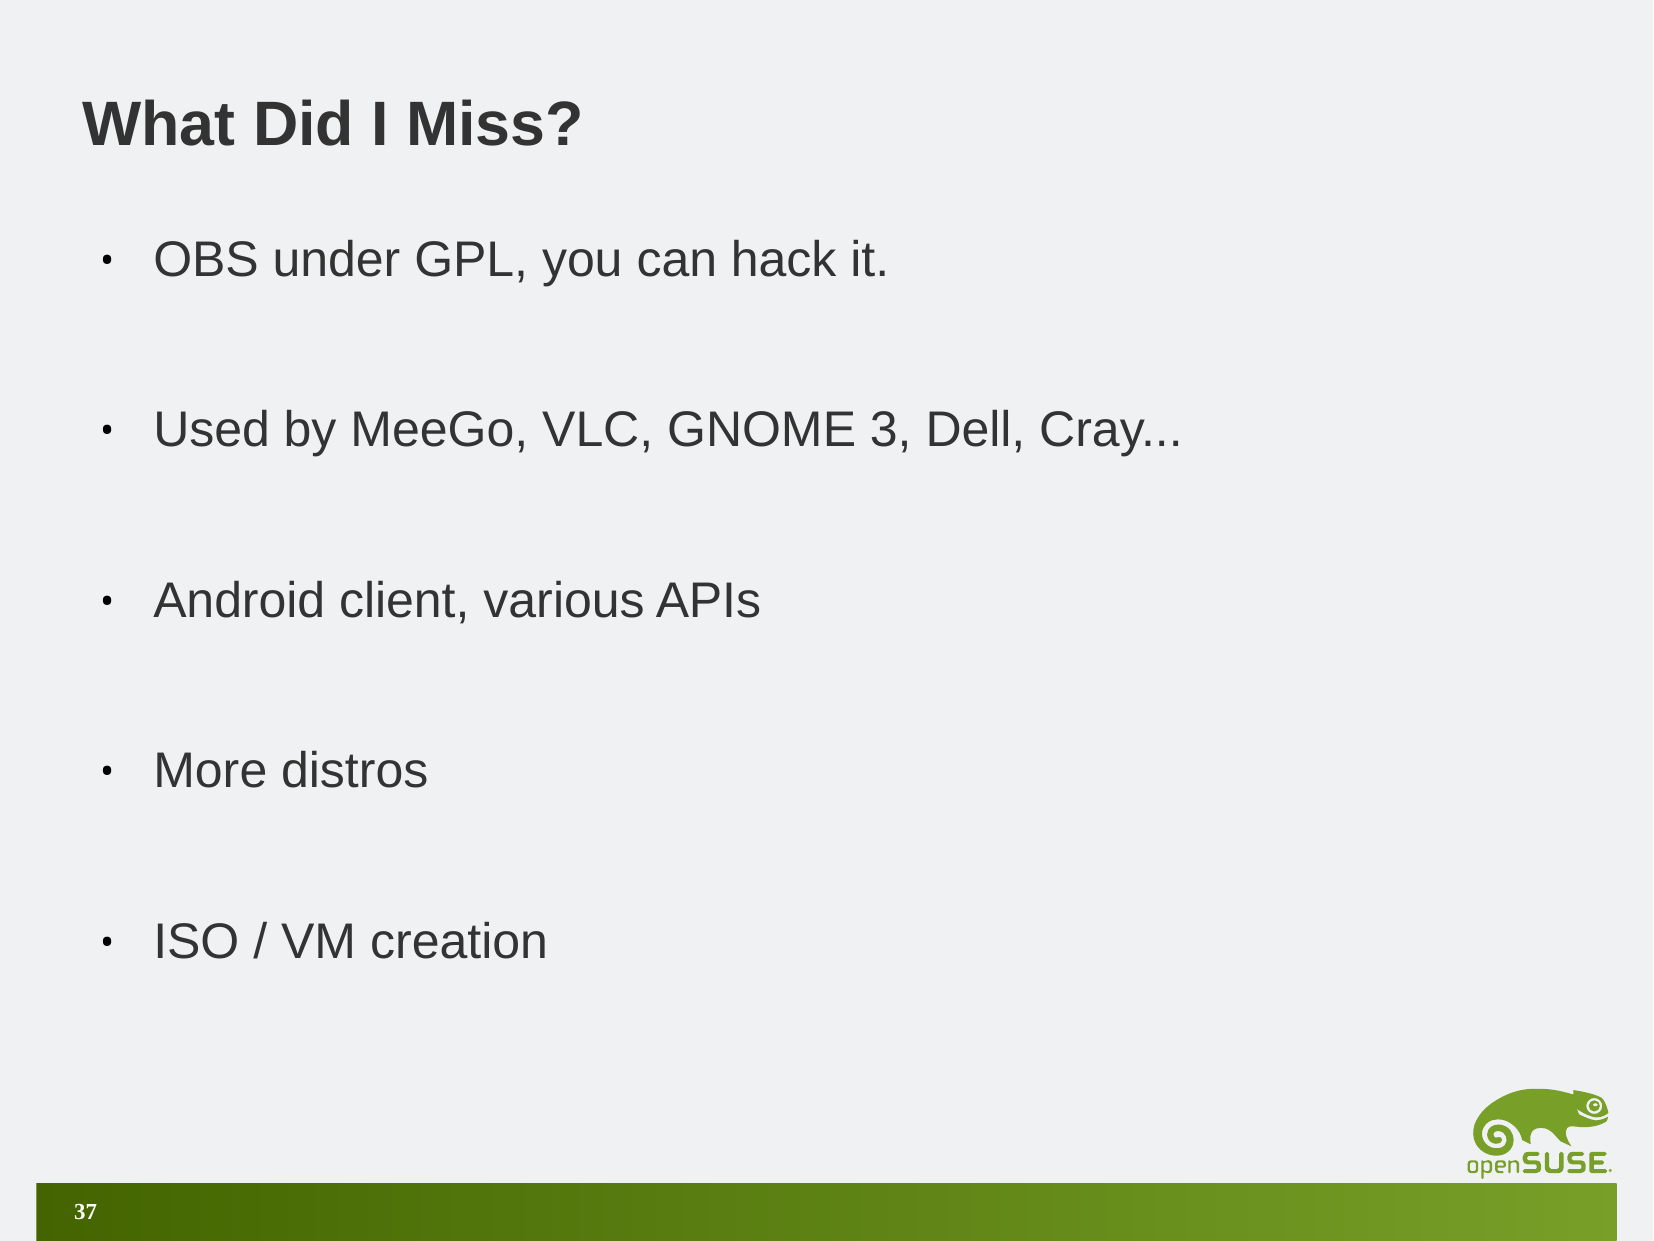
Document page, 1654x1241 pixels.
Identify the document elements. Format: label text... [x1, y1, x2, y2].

picture [0, 0, 1653, 1241]
title What Did I Miss? [82, 49, 1571, 198]
list OBS under GPL, you can hack it. Used by MeeGo, VLC, GNOME 3, Dell, Cray... Android client, various APIs More distros ISO / VM creation [82, 231, 1571, 1050]
